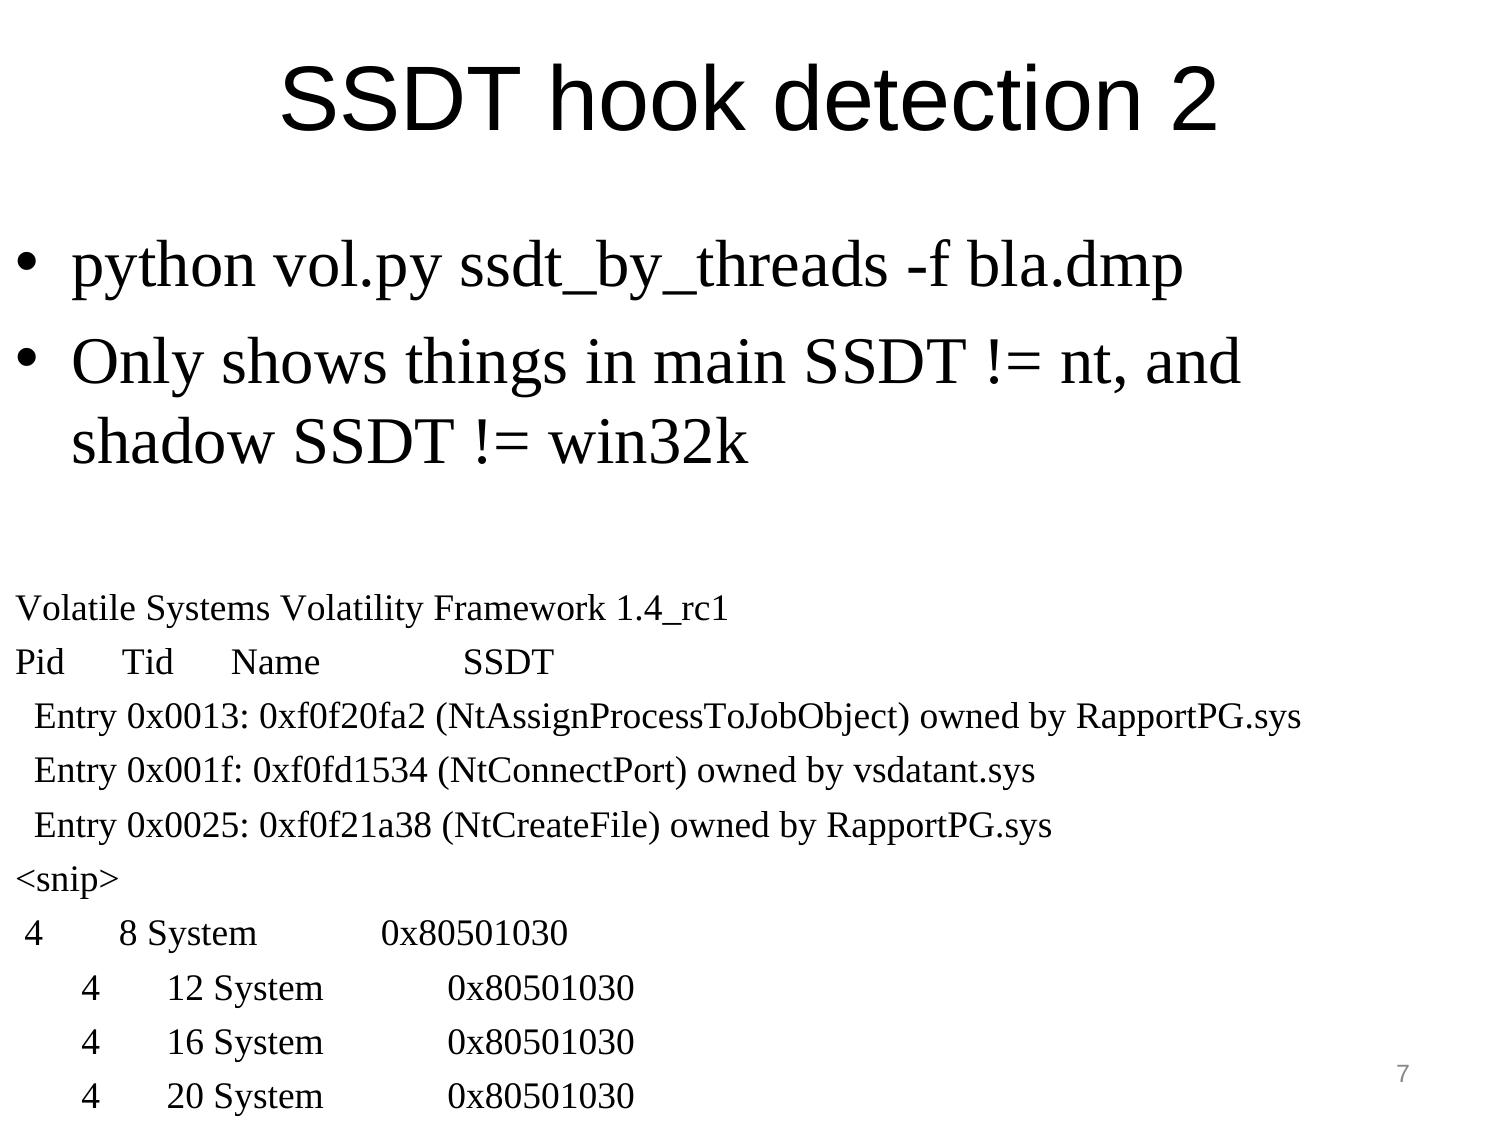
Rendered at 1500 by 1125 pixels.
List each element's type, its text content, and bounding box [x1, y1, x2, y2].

text_box <number> [1074, 1042, 1426, 1103]
title SSDT hook detection 2 [0, 0, 1500, 188]
list python vol.py ssdt_by_threads -f bla.dmp Only shows things in main SSDT != nt, and shadow SSDT != win32k Volatile Systems Volatility Framework 1.4_rc1 Pid Tid Name SSDT Entry 0x0013: 0xf0f20fa2 (NtAssignProcessToJobObject) owned by RapportPG.sys Entry 0x001f: 0xf0fd1534 (NtConnectPort) owned by vsdatant.sys Entry 0x0025: 0xf0f21a38 (NtCreateFile) owned by RapportPG.sys <snip> 4 8 System 0x80501030 4 12 System 0x80501030 4 16 System 0x80501030 4 20 System 0x80501030 [0, 212, 1388, 1124]
